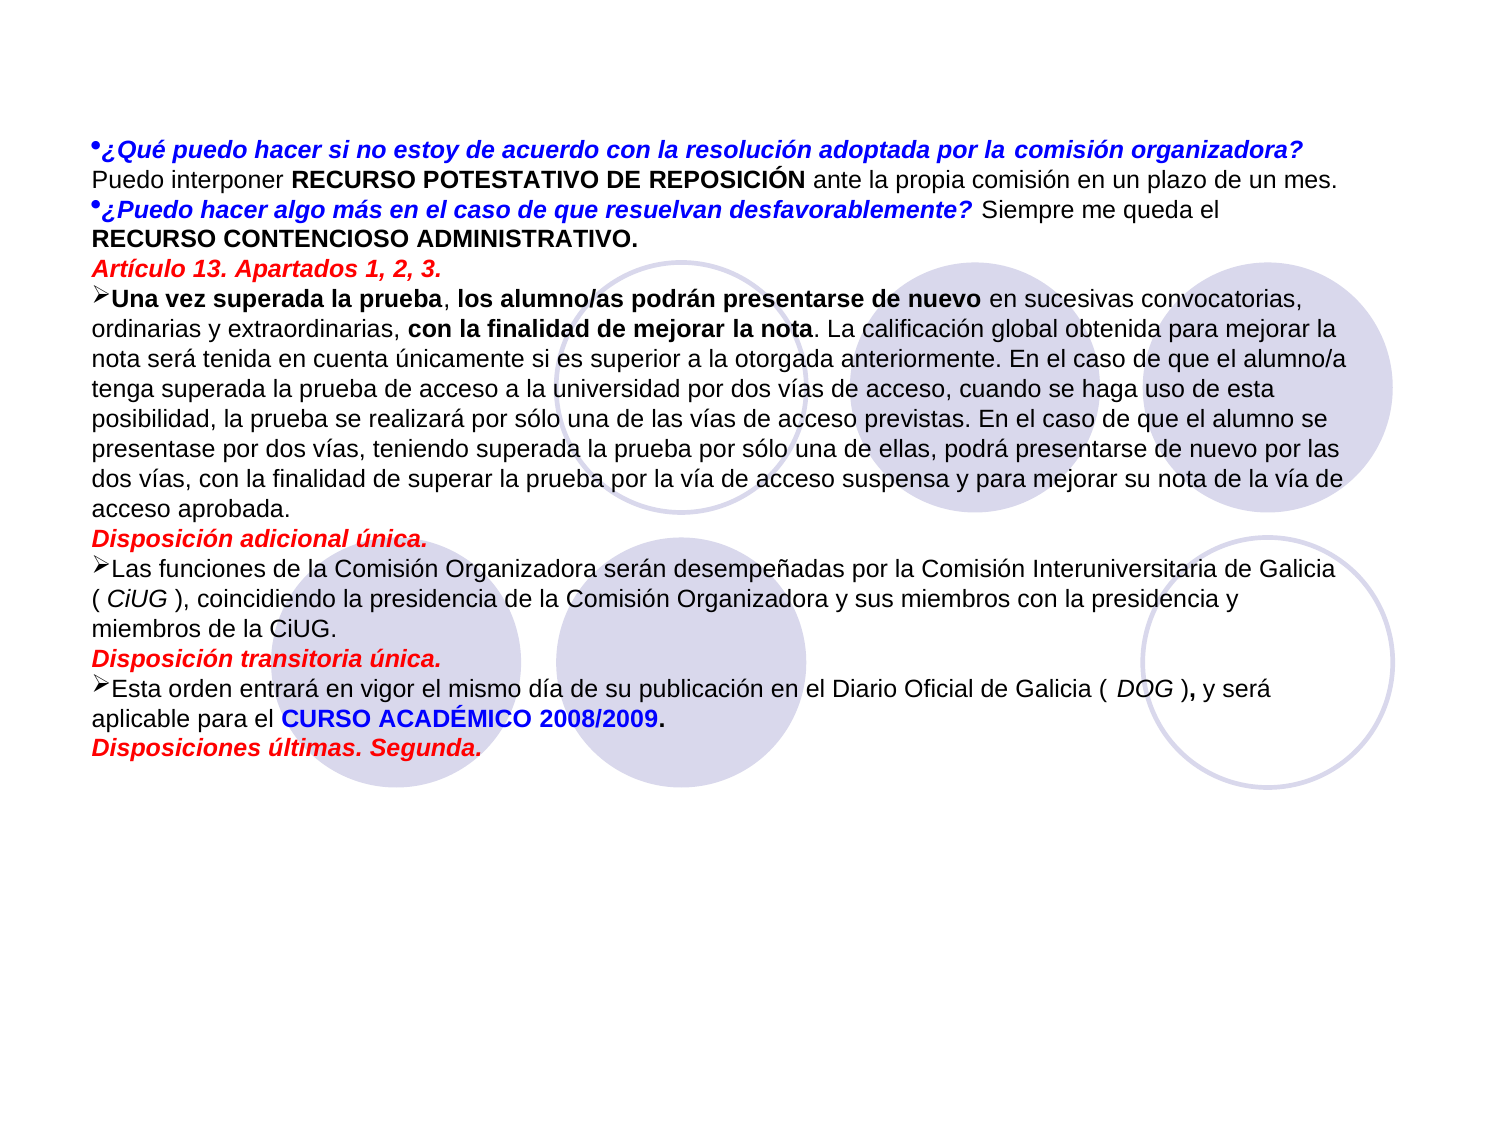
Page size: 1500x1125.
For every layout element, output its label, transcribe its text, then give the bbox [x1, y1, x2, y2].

text_box ¿Qué puedo hacer si no estoy de acuerdo con la resolución adoptada por la comisión organizadora? Puedo interponer RECURSO POTESTATIVO DE REPOSICIÓN ante la propia comisión en un plazo de un mes. ¿Puedo hacer algo más en el caso de que resuelvan desfavorablemente? Siempre me queda el RECURSO CONTENCIOSO ADMINISTRATIVO. Artículo 13. Apartados 1, 2, 3. Una vez superada la prueba, los alumno/as podrán presentarse de nuevo en sucesivas convocatorias, ordinarias y extraordinarias, con la finalidad de mejorar la nota. La calificación global obtenida para mejorar la nota será tenida en cuenta únicamente si es superior a la otorgada anteriormente. En el caso de que el alumno/a tenga superada la prueba de acceso a la universidad por dos vías de acceso, cuando se haga uso de esta posibilidad, la prueba se realizará por sólo una de las vías de acceso previstas. En el caso de que el alumno se presentase por dos vías, teniendo superada la prueba por sólo una de ellas, podrá presentarse de nuevo por las dos vías, con la finalidad de superar la prueba por la vía de acceso suspensa y para mejorar su nota de la vía de acceso aprobada. Disposición adicional única. Las funciones de la Comisión Organizadora serán desempeñadas por la Comisión Interuniversitaria de Galicia ( CiUG ), coincidiendo la presidencia de la Comisión Organizadora y sus miembros con la presidencia y miembros de la CiUG. Disposición transitoria única. Esta orden entrará en vigor el mismo día de su publicación en el Diario Oficial de Galicia ( DOG ), y será aplicable para el CURSO ACADÉMICO 2008/2009. Disposiciones últimas. Segunda. [76, 125, 1365, 770]
